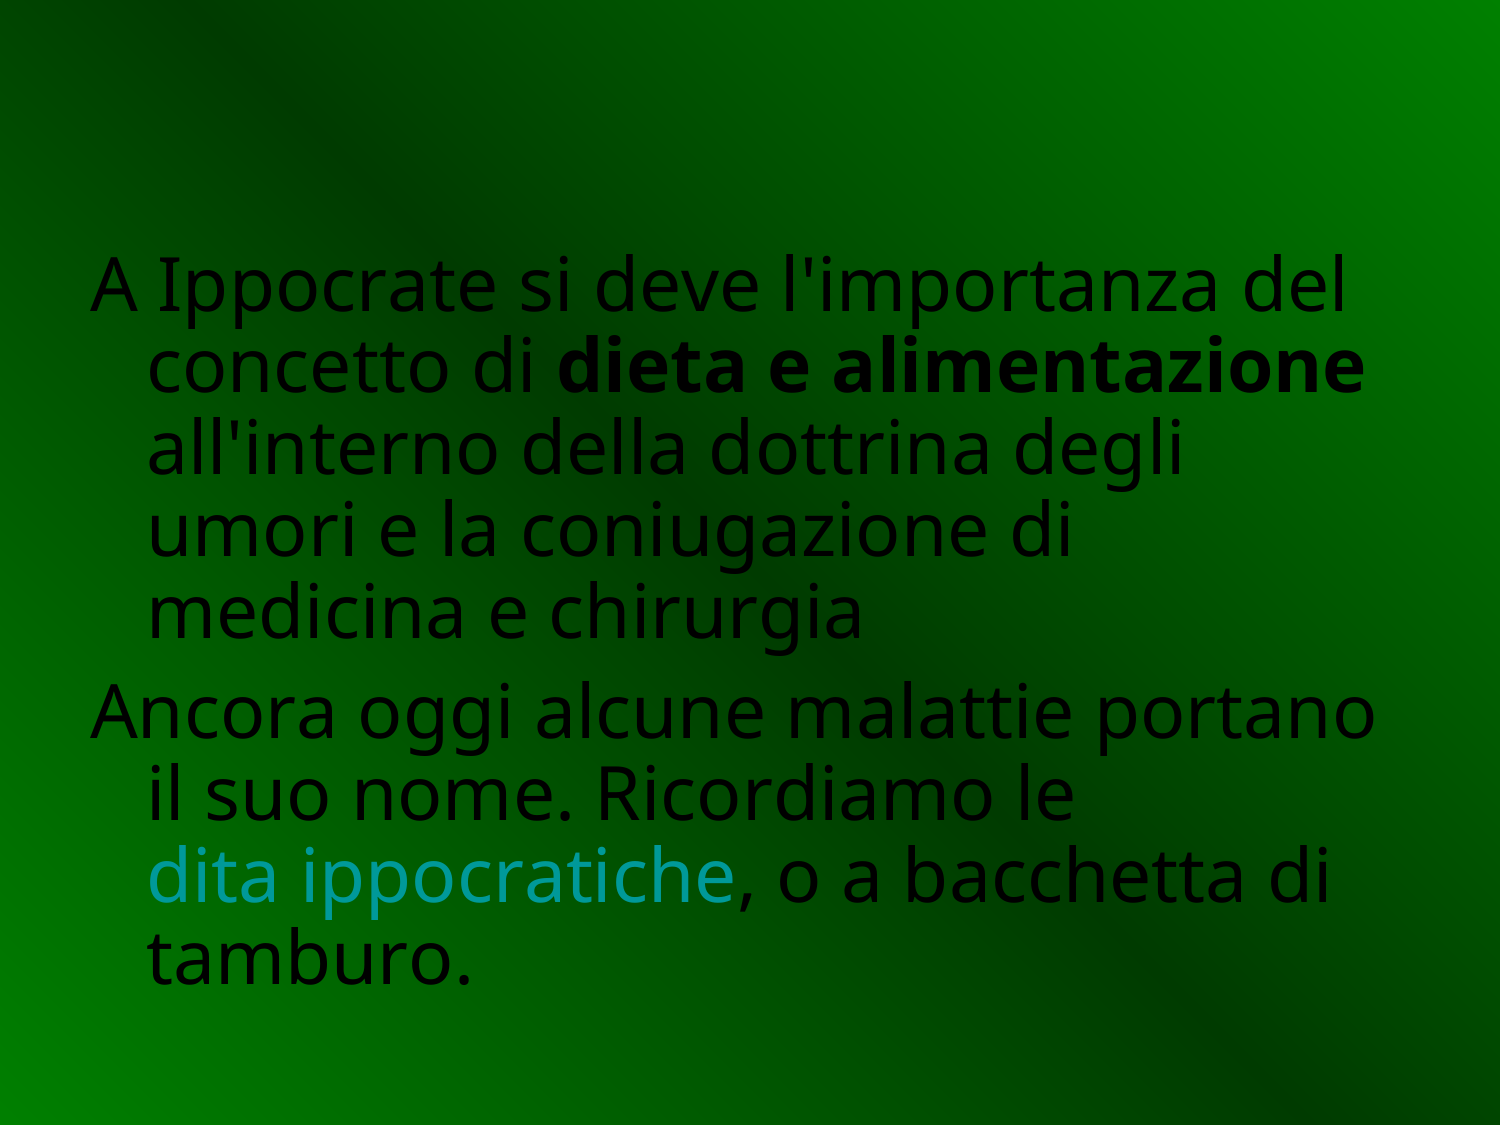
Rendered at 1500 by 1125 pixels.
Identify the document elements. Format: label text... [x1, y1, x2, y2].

list A Ippocrate si deve l'importanza del concetto di dieta e alimentazione all'interno della dottrina degli umori e la coniugazione di medicina e chirurgia Ancora oggi alcune malattie portano il suo nome. Ricordiamo le dita ippocratiche, o a bacchetta di tamburo. [75, 117, 1426, 1010]
